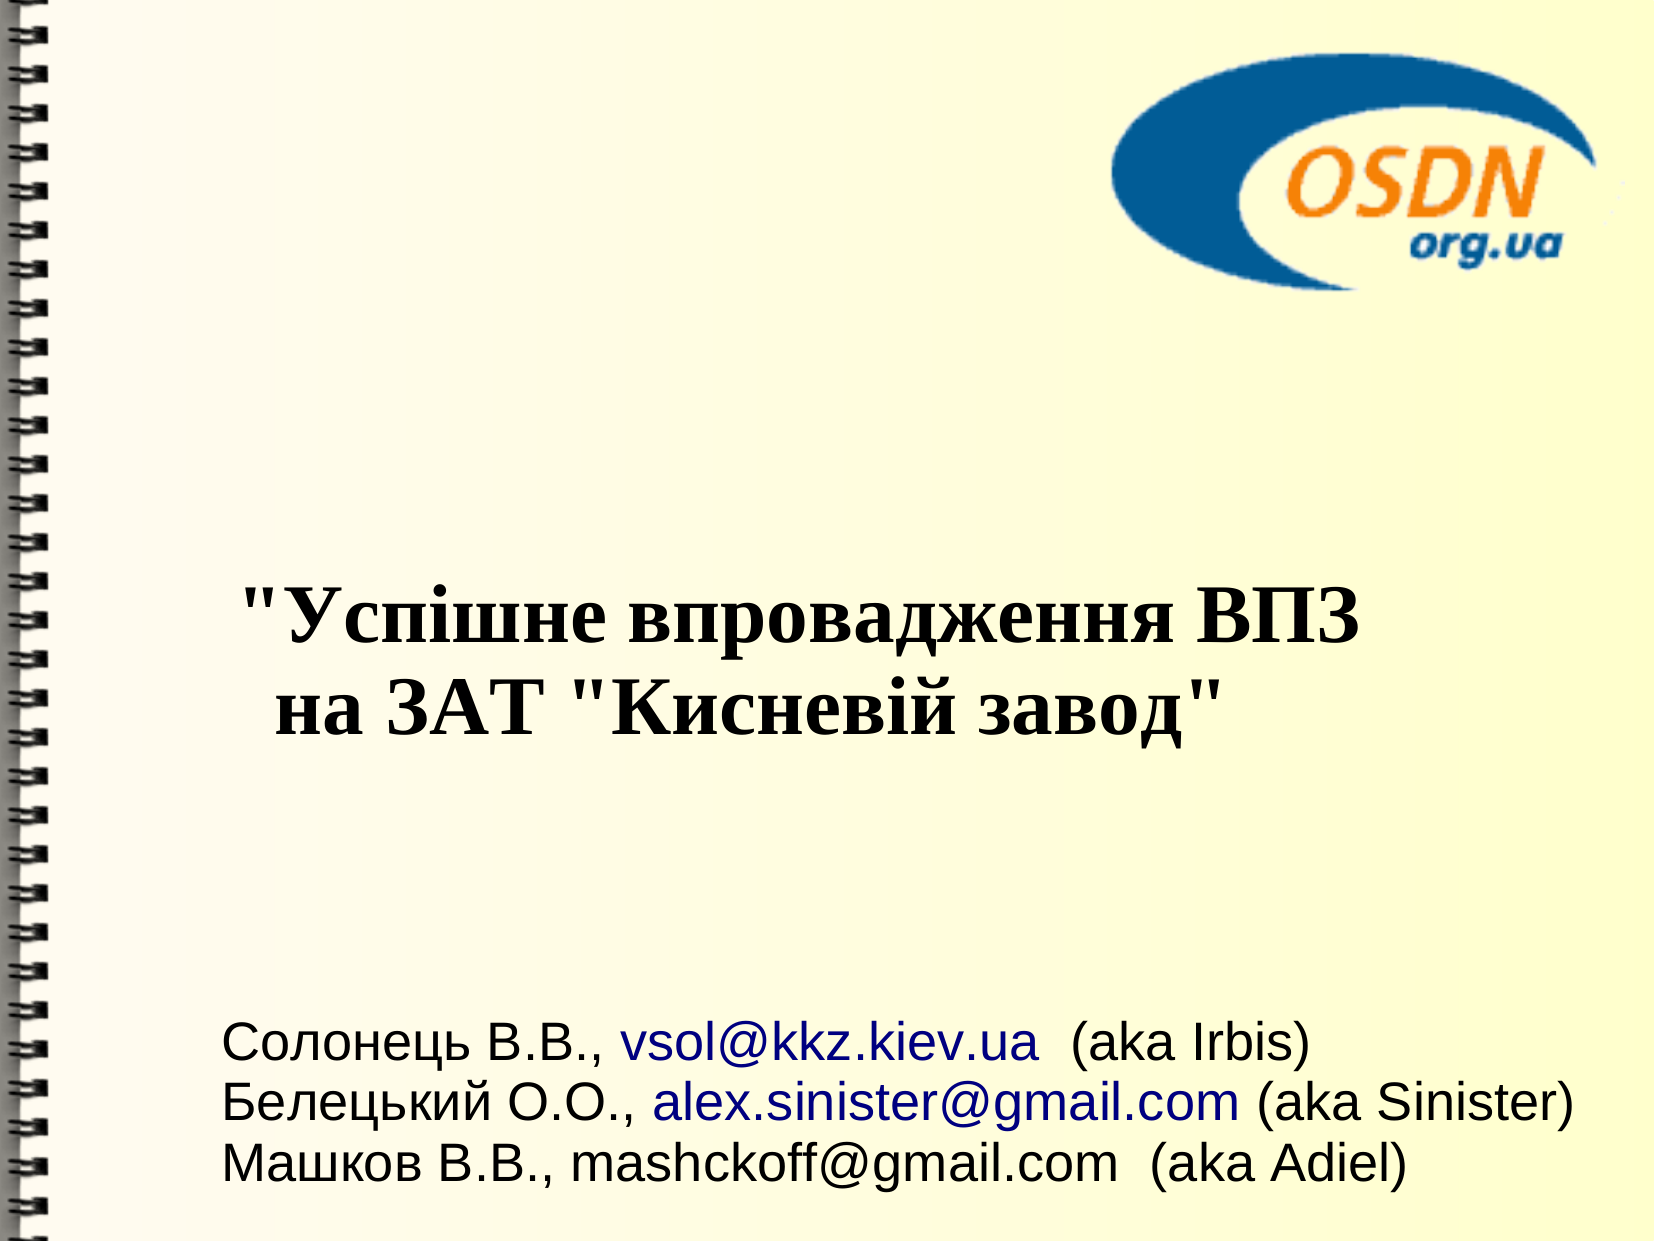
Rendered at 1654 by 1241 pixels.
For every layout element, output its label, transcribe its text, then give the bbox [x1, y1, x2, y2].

picture [0, 0, 1654, 1241]
picture [1092, 36, 1625, 296]
text_box "Успішне впровадження ВПЗ на ЗАТ "Кисневій завод" [118, 561, 1536, 852]
text_box Солонець В.В., vsol@kkz.kiev.ua (aka Irbis) Белецький О.О., alex.sinister@gmail.com (aka Sinister) Машков В.В., mashckoff@gmail.com (aka Adiel) [206, 1003, 1625, 1201]
